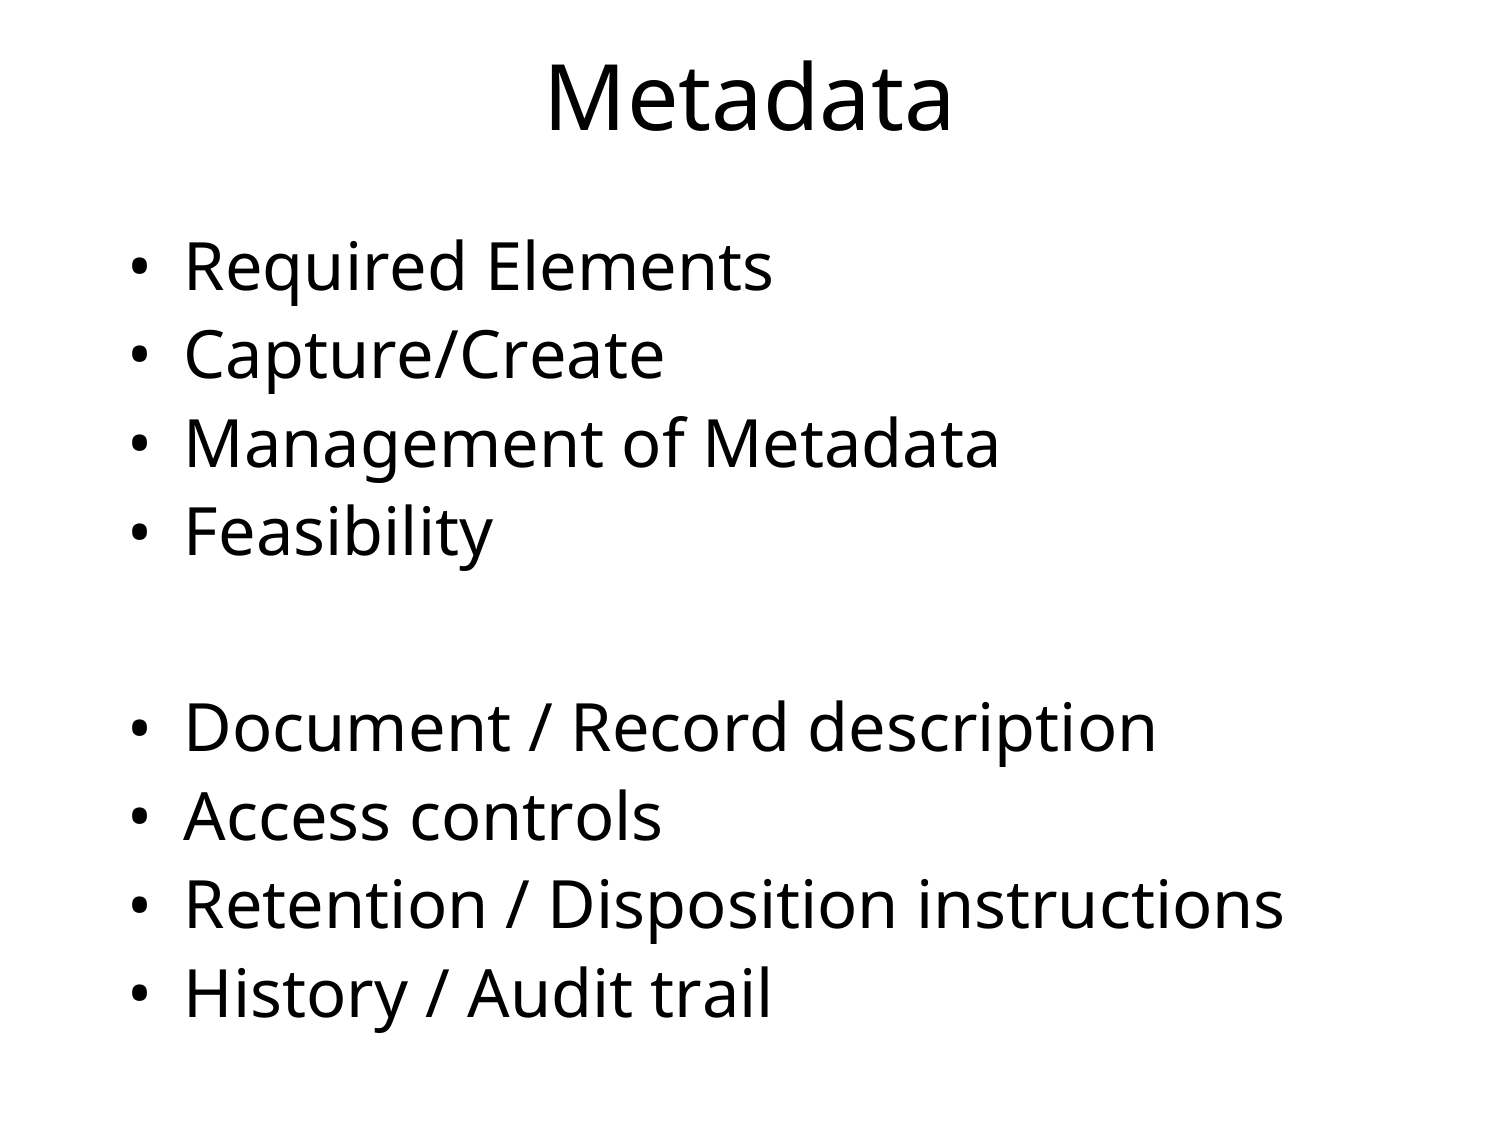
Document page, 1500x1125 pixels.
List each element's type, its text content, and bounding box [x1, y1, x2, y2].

title Metadata [112, 0, 1388, 188]
list Required Elements Capture/Create Management of Metadata Feasibility Document / Record description Access controls Retention / Disposition instructions History / Audit trail [112, 224, 1388, 1125]
